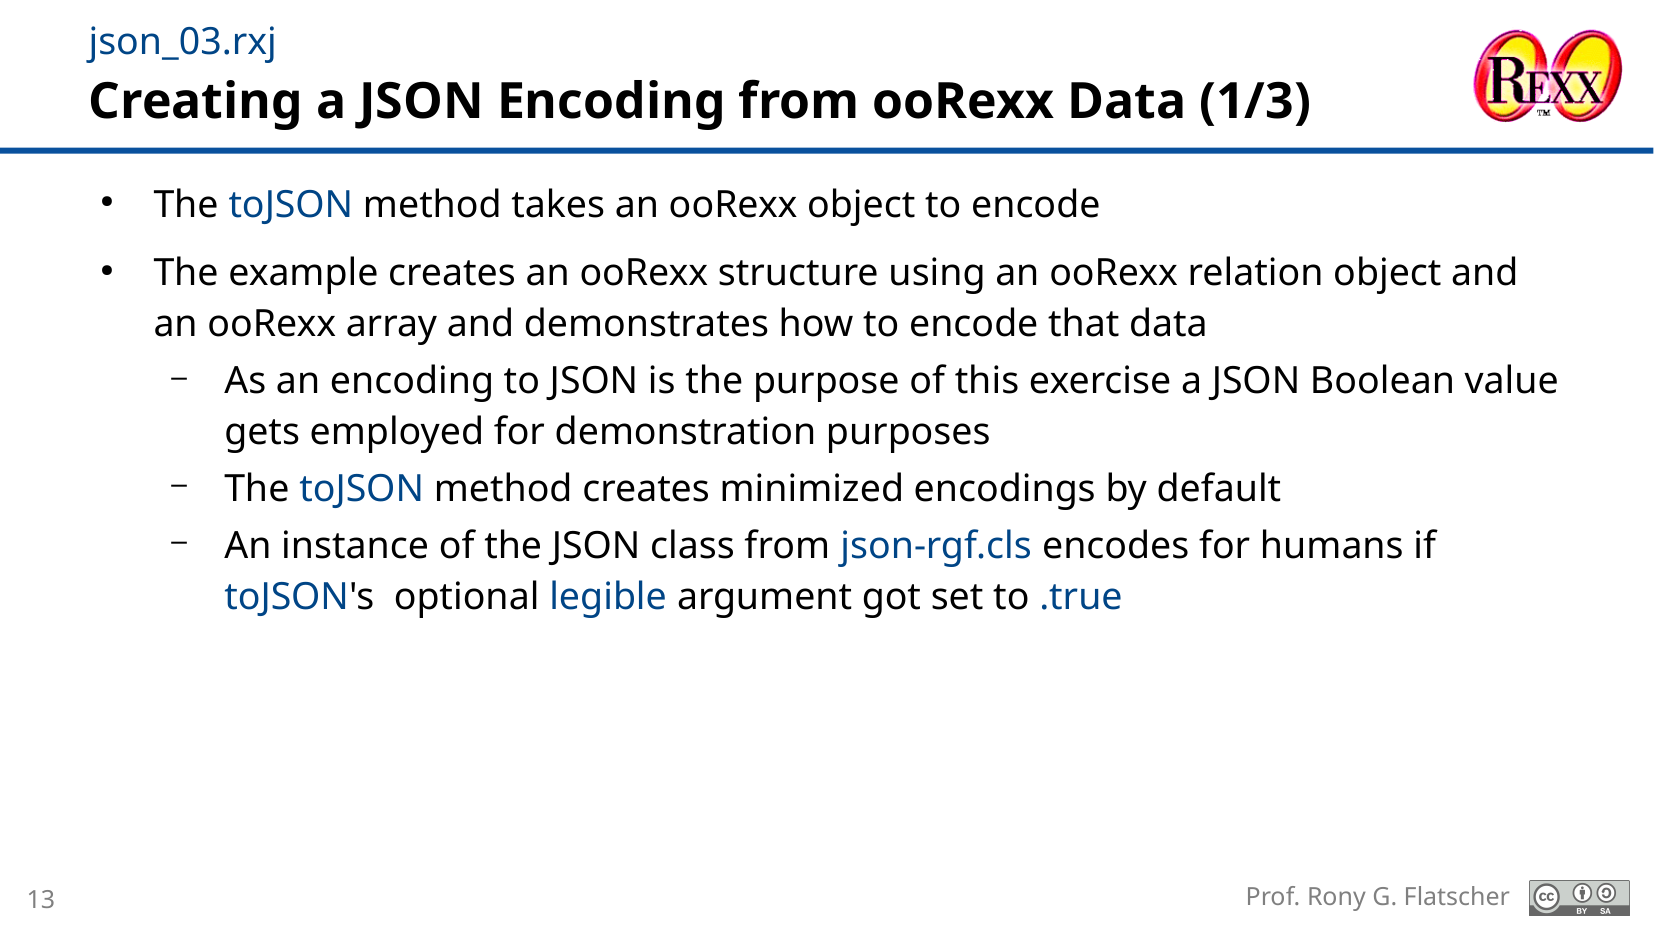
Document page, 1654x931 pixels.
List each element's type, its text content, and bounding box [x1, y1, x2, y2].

list The toJSON method takes an ooRexx object to encode The example creates an ooRexx structure using an ooRexx relation object and an ooRexx array and demonstrates how to encode that data As an encoding to JSON is the purpose of this exercise a JSON Boolean value gets employed for demonstration purposes The toJSON method creates minimized encodings by default An instance of the JSON class from json-rgf.cls encodes for humans if toJSON's optional legible argument got set to .true [82, 177, 1573, 857]
title json_03.rxj Creating a JSON Encoding from ooRexx Data (1/3) [29, 0, 1654, 148]
